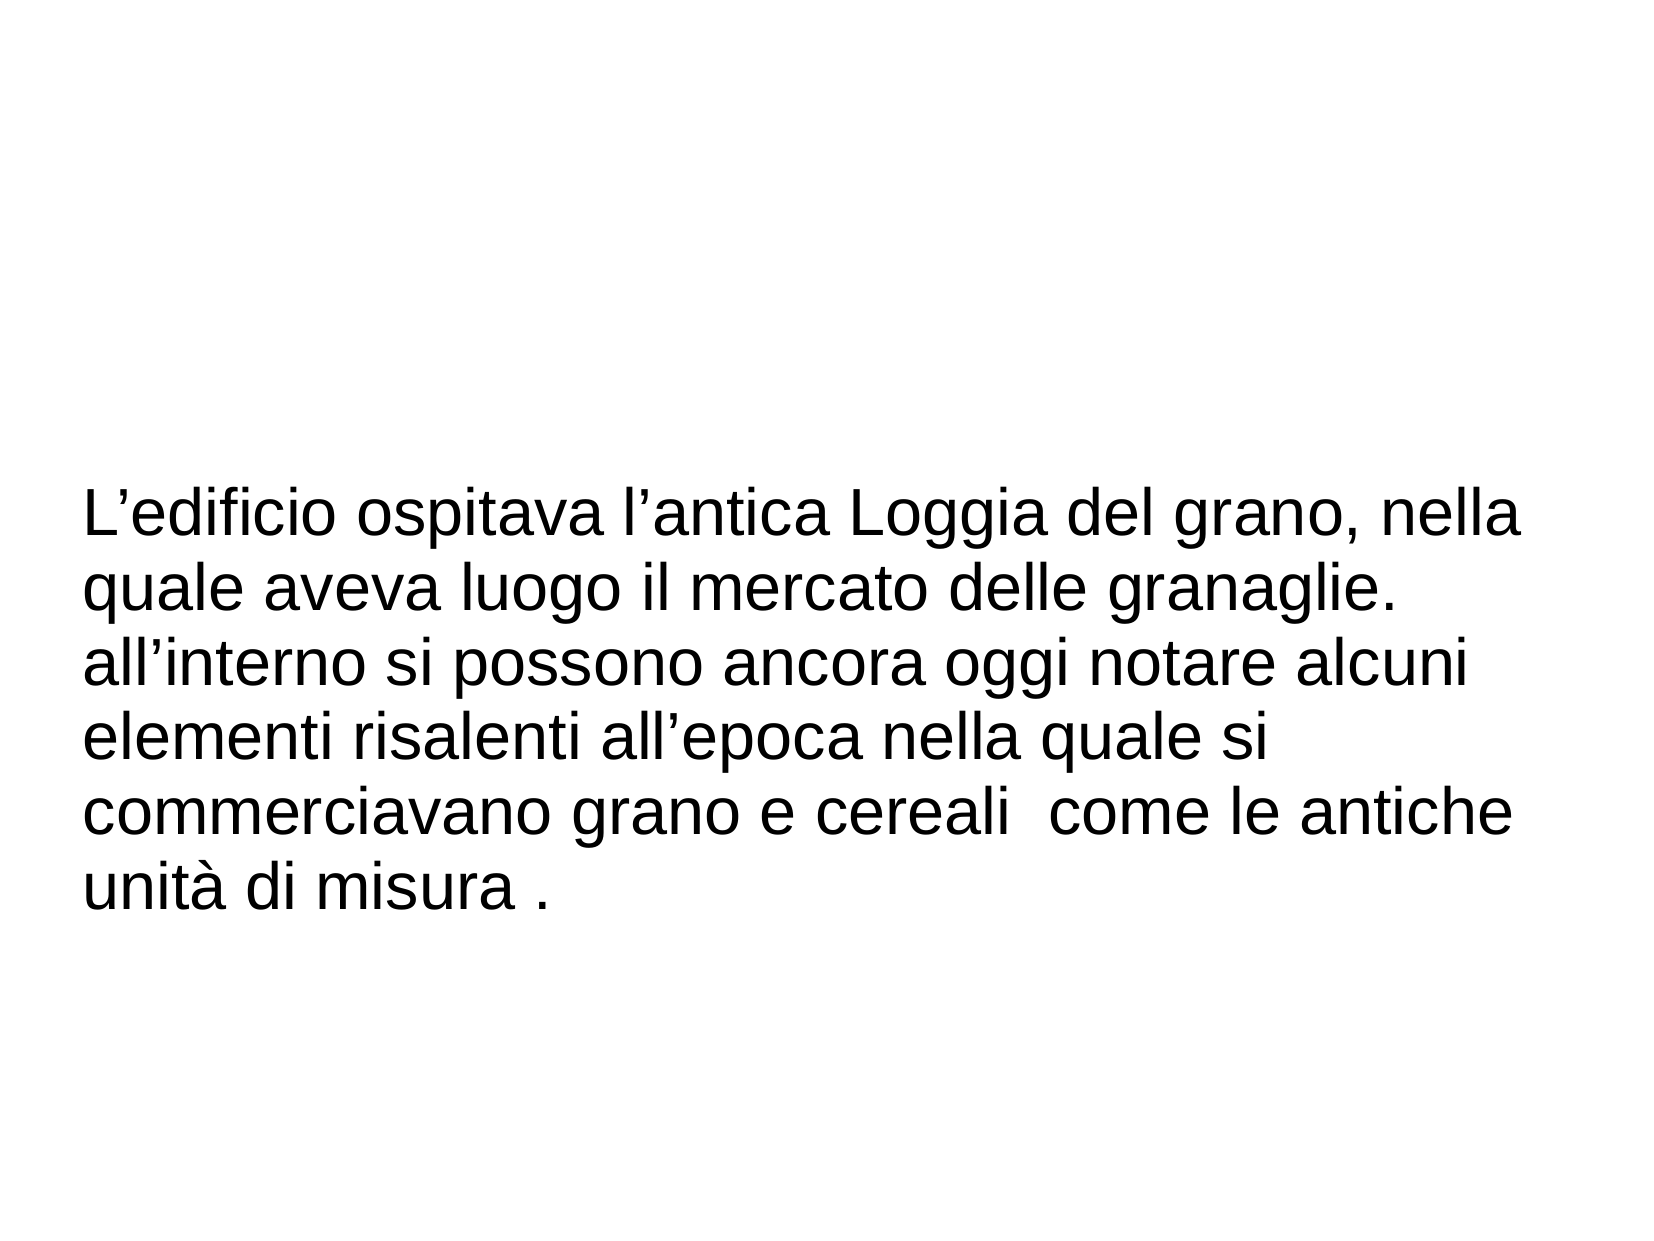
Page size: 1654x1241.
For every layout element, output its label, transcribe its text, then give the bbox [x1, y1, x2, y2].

subtitle L’edificio ospitava l’antica Loggia del grano, nella quale aveva luogo il mercato delle granaglie. all’interno si possono ancora oggi notare alcuni elementi risalenti all’epoca nella quale si commerciavano grano e cereali come le antiche unità di misura . [82, 290, 1571, 1109]
